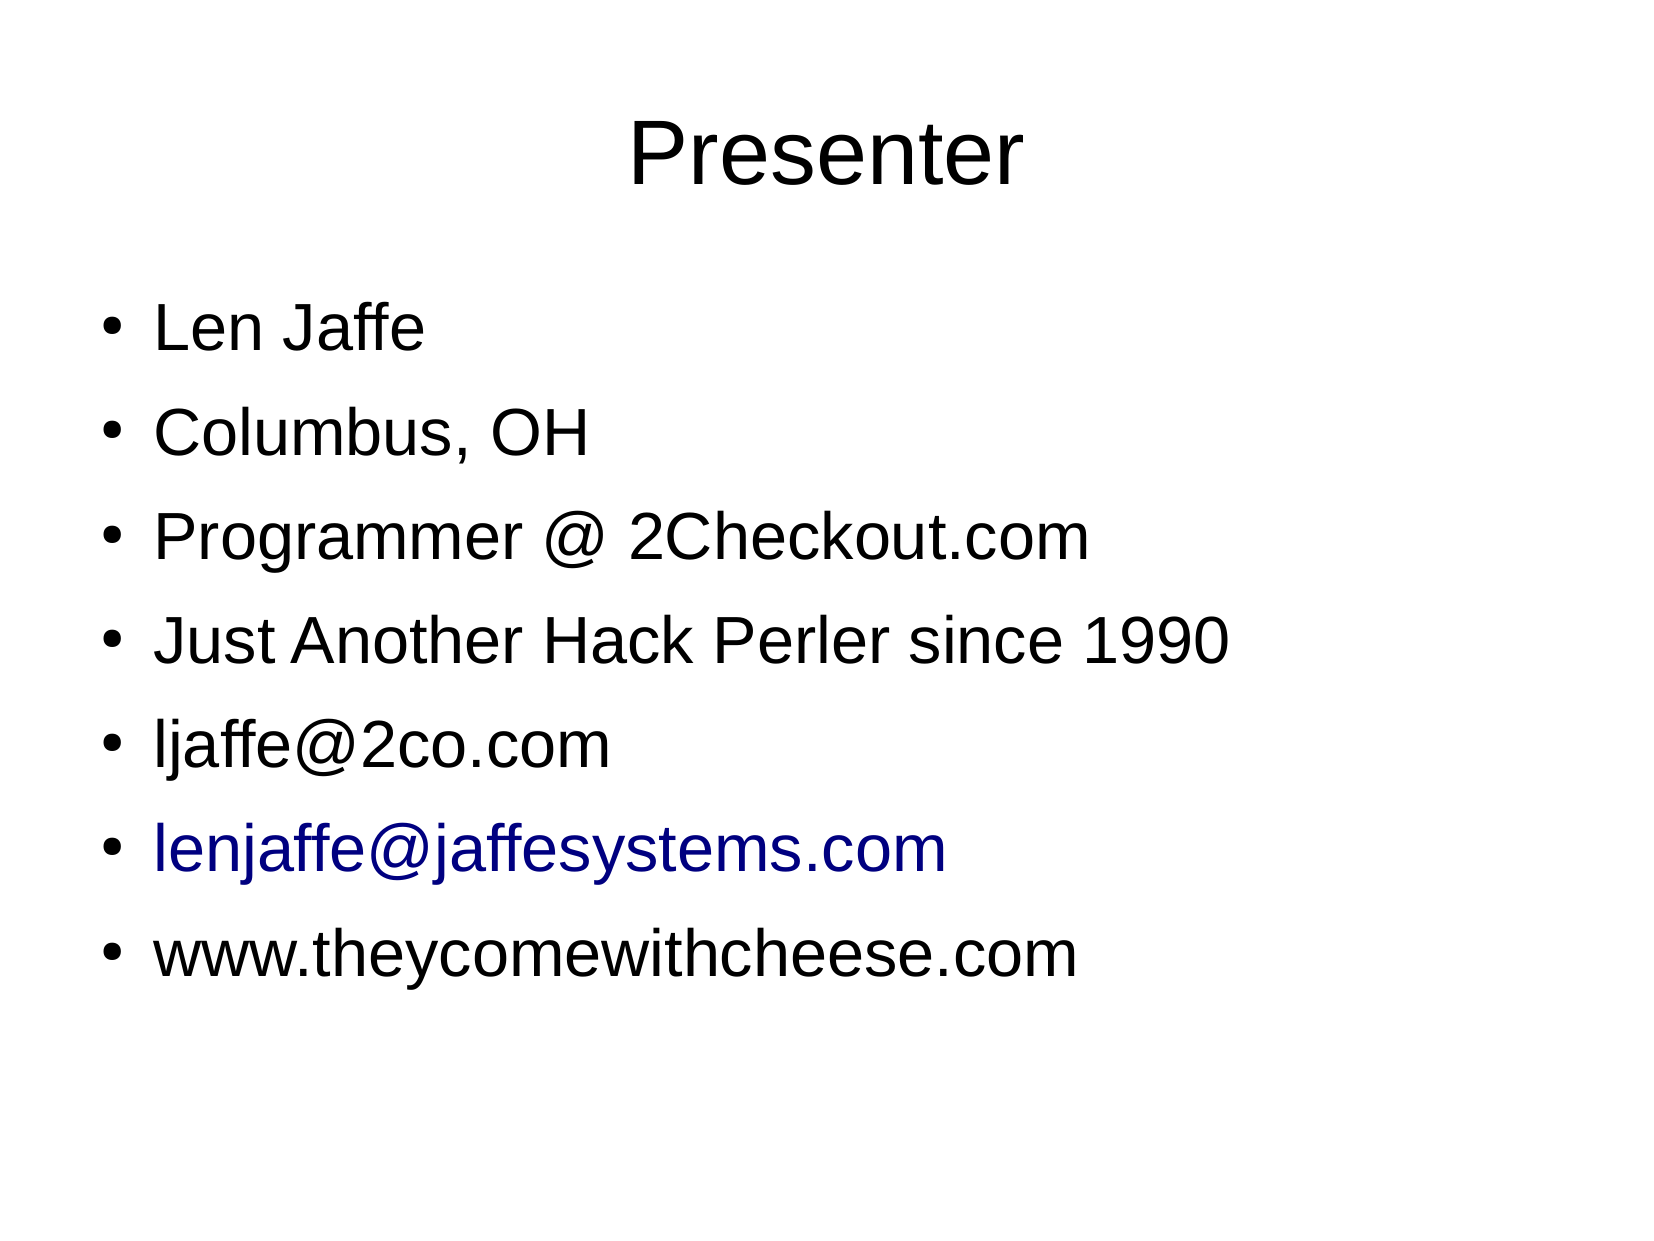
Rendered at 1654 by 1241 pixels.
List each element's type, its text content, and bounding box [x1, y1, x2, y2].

title Presenter [82, 49, 1571, 257]
list Len Jaffe Columbus, OH Programmer @ 2Checkout.com Just Another Hack Perler since 1990 ljaffe@2co.com lenjaffe@jaffesystems.com www.theycomewithcheese.com [82, 290, 1571, 1109]
